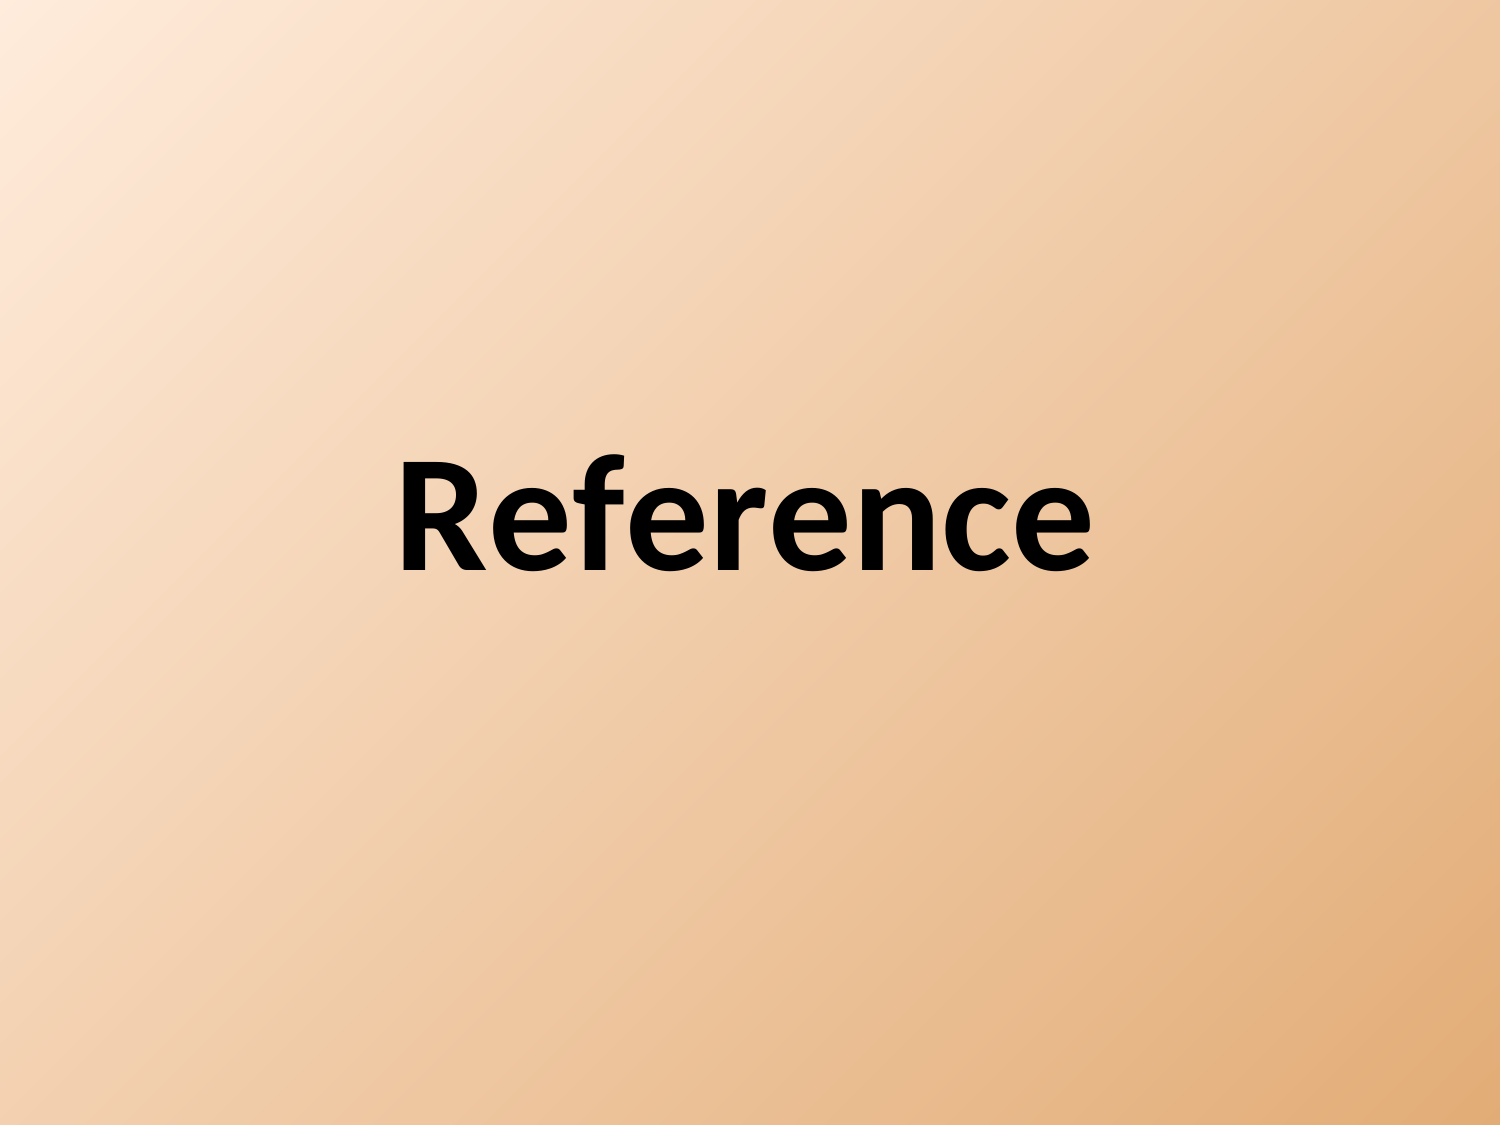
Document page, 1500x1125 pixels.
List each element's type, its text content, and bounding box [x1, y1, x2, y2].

title Reference [70, 363, 1421, 645]
